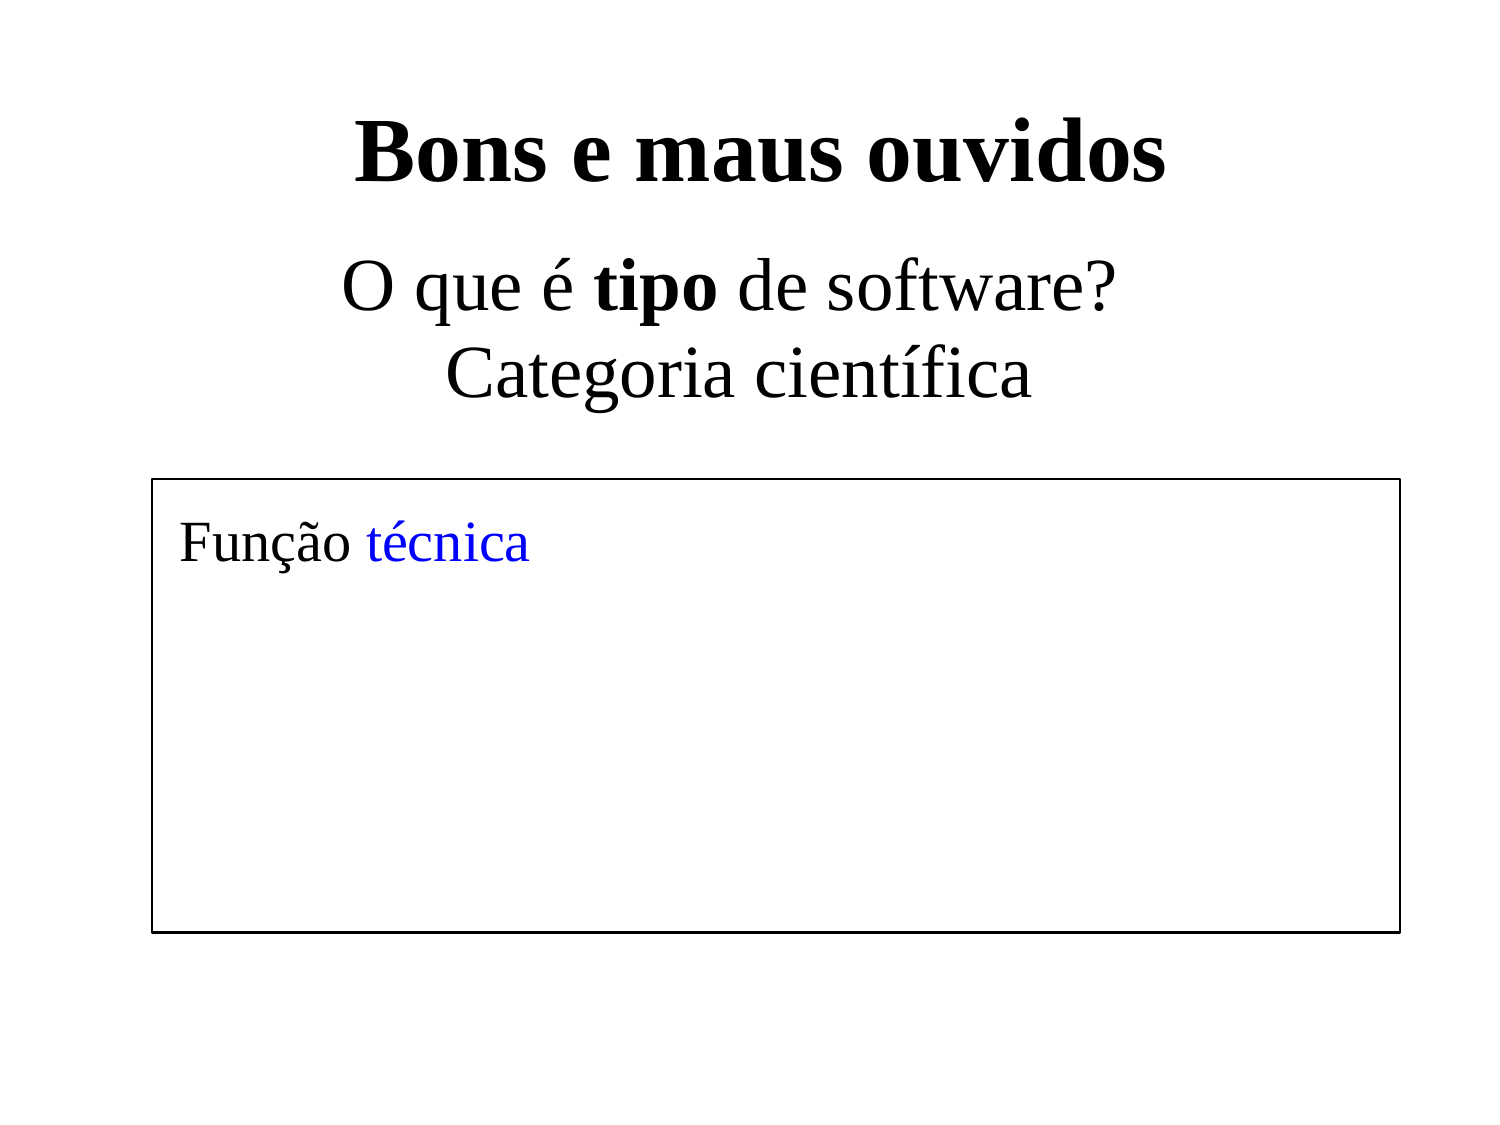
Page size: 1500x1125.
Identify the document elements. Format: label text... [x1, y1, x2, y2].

text_box Função técnica De cunho comunicacional e computacional Derivada da lógica e sintaxe do código fonte [152, 478, 1401, 933]
title Bons e maus ouvidos [68, 78, 1456, 218]
text_box O que é tipo de software? Categoria científica [43, 238, 1436, 415]
